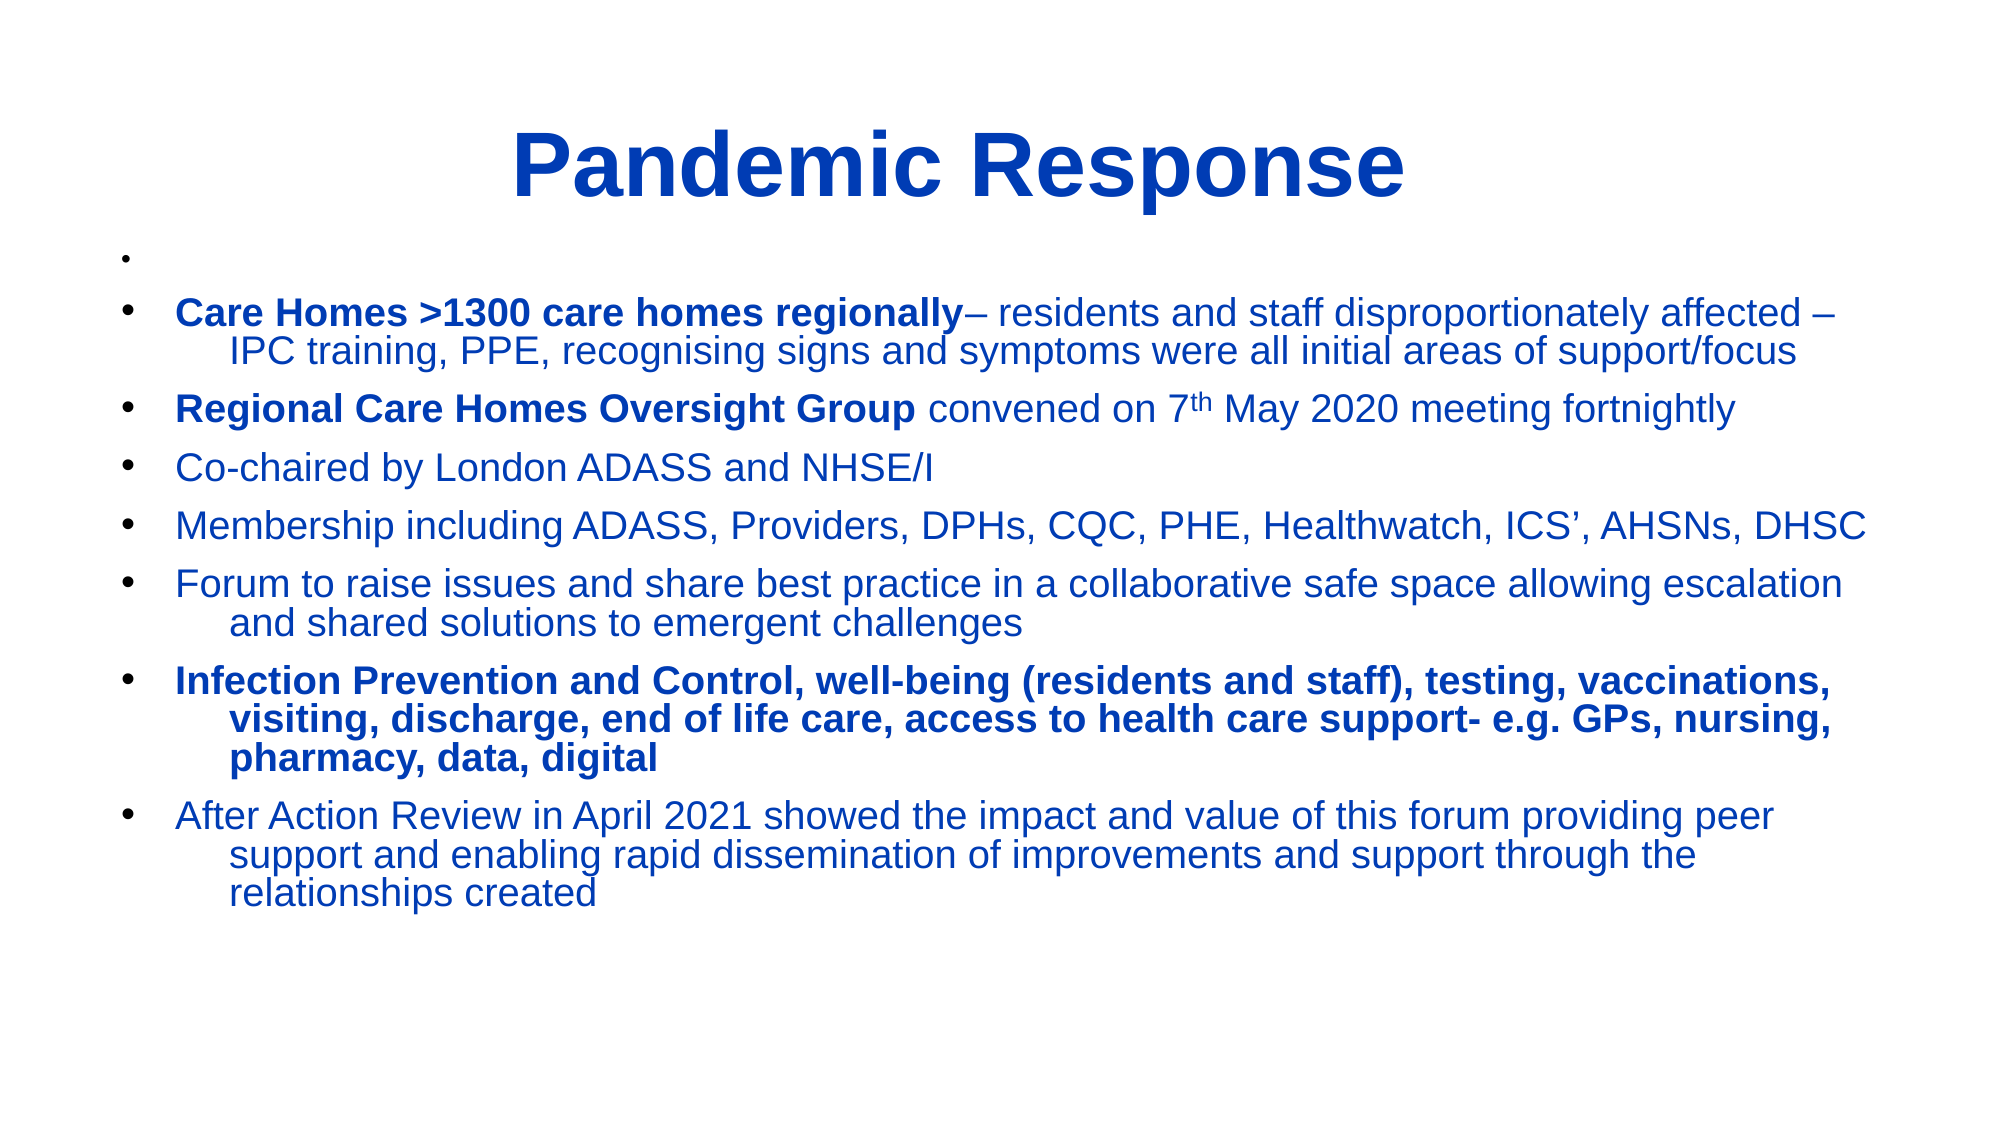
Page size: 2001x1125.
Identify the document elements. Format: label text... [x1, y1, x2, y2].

subtitle Care Homes >1300 care homes regionally– residents and staff disproportionately affected – IPC training, PPE, recognising signs and symptoms were all initial areas of support/focus Regional Care Homes Oversight Group convened on 7th May 2020 meeting fortnightly Co-chaired by London ADASS and NHSE/I Membership including ADASS, Providers, DPHs, CQC, PHE, Healthwatch, ICS’, AHSNs, DHSC Forum to raise issues and share best practice in a collaborative safe space allowing escalation and shared solutions to emergent challenges Infection Prevention and Control, well-being (residents and staff), testing, vaccinations, visiting, discharge, end of life care, access to health care support- e.g. GPs, nursing, pharmacy, data, digital After Action Review in April 2021 showed the impact and value of this forum providing peer support and enabling rapid dissemination of improvements and support through the relationships created [106, 234, 1890, 980]
title Pandemic Response [209, 109, 1710, 221]
